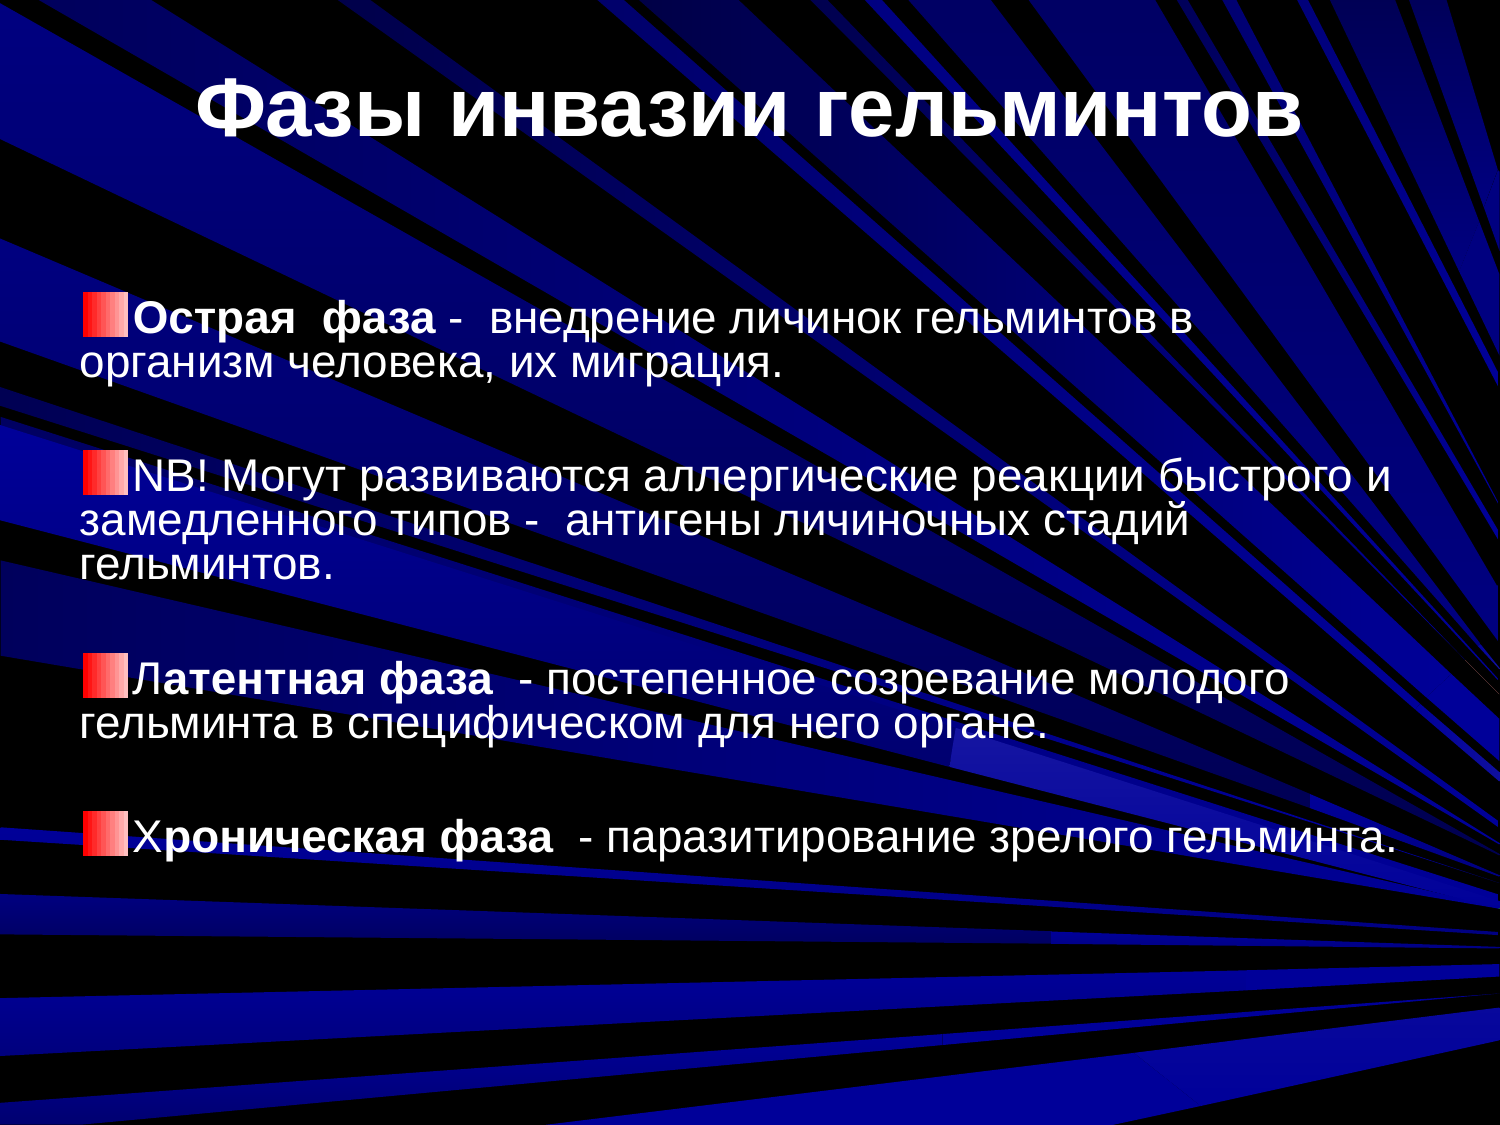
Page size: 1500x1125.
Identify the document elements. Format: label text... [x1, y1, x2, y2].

title Фазы инвазии гельминтов [75, 45, 1425, 234]
list Острая фаза - внедрение личинок гельминтов в организм человека, их миграция. NB! Могут развиваются аллергические реакции быстрого и замедленного типов - антигены личиночных стадий гельминтов. Латентная фаза - постепенное созревание молодого гельминта в специфическом для него органе. Хроническая фаза - паразитирование зрелого гельминта. [64, 290, 1415, 1035]
